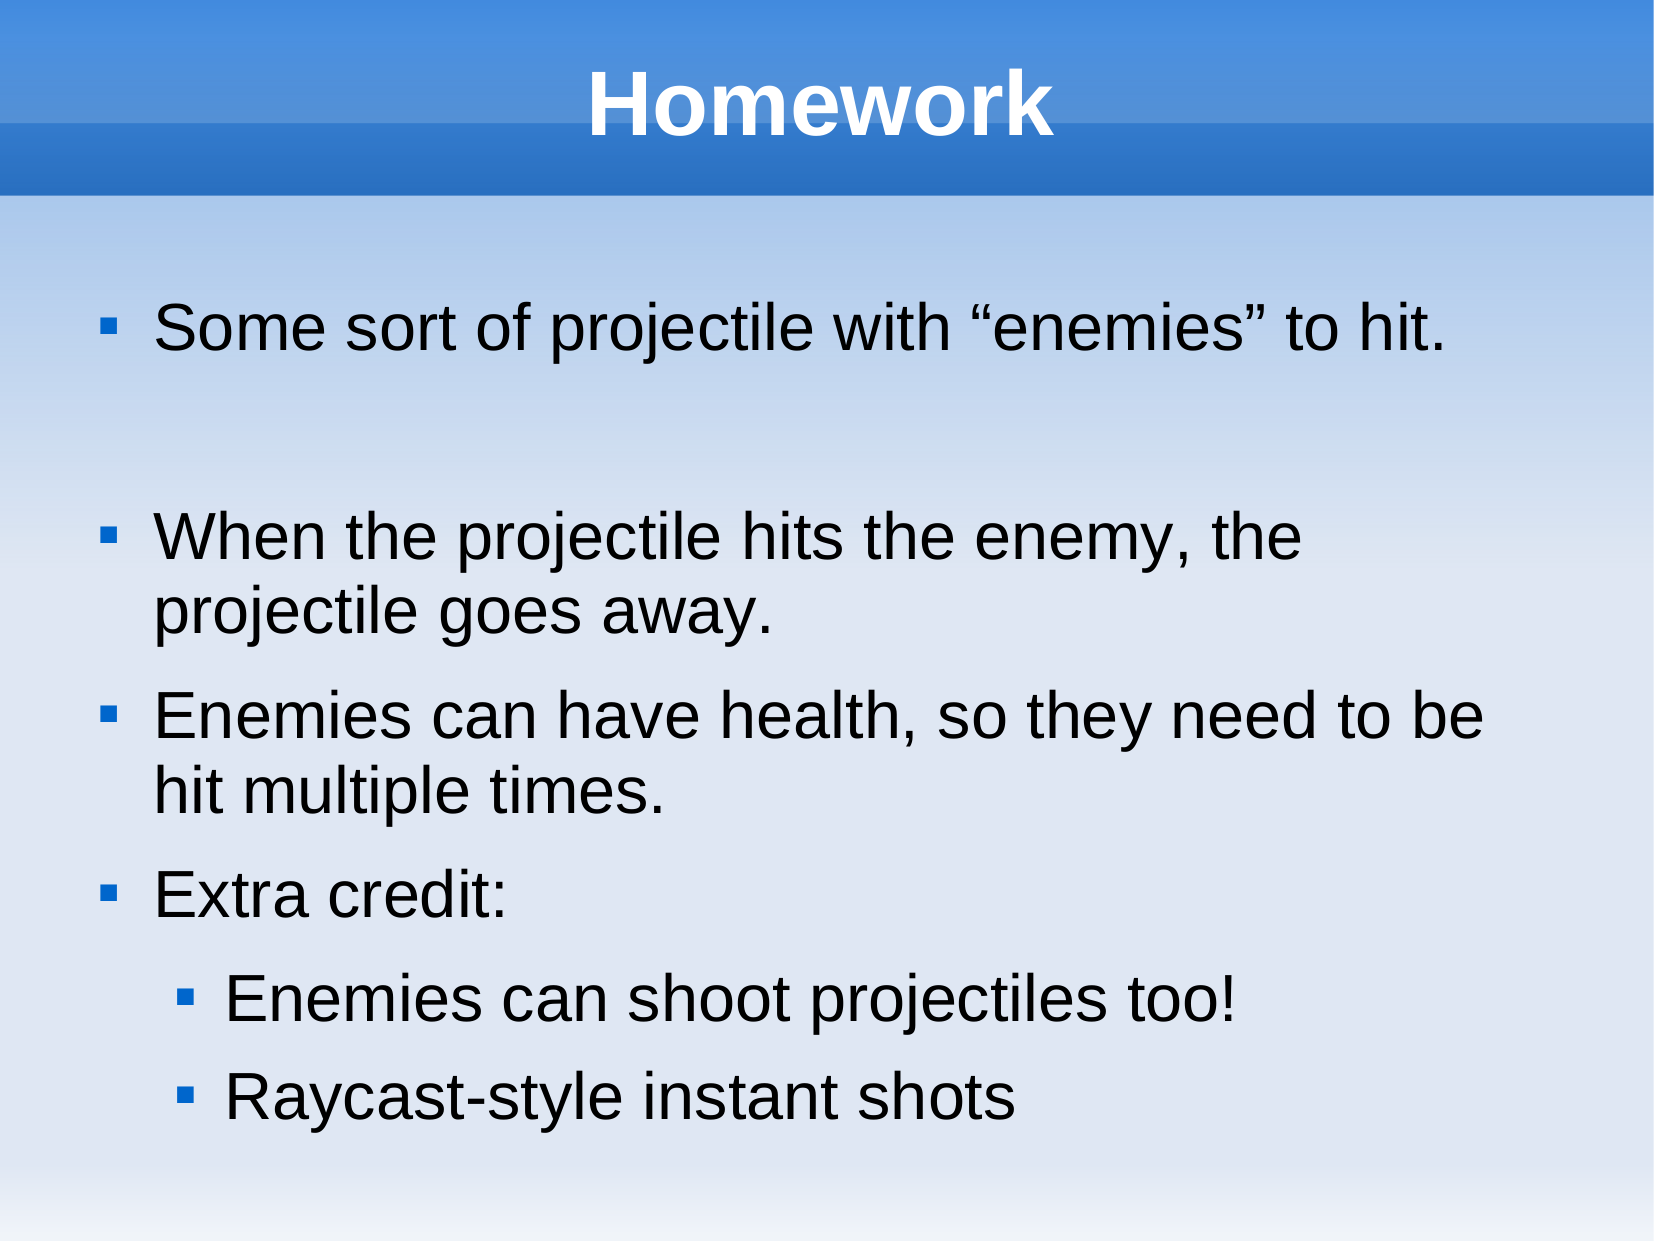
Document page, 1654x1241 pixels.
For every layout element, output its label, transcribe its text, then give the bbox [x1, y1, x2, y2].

picture [0, 0, 1654, 1241]
title Homework [76, 0, 1565, 208]
list Some sort of projectile with “enemies” to hit. When the projectile hits the enemy, the projectile goes away. Enemies can have health, so they need to be hit multiple times. Extra credit: Enemies can shoot projectiles too! Raycast-style instant shots [82, 290, 1571, 1241]
